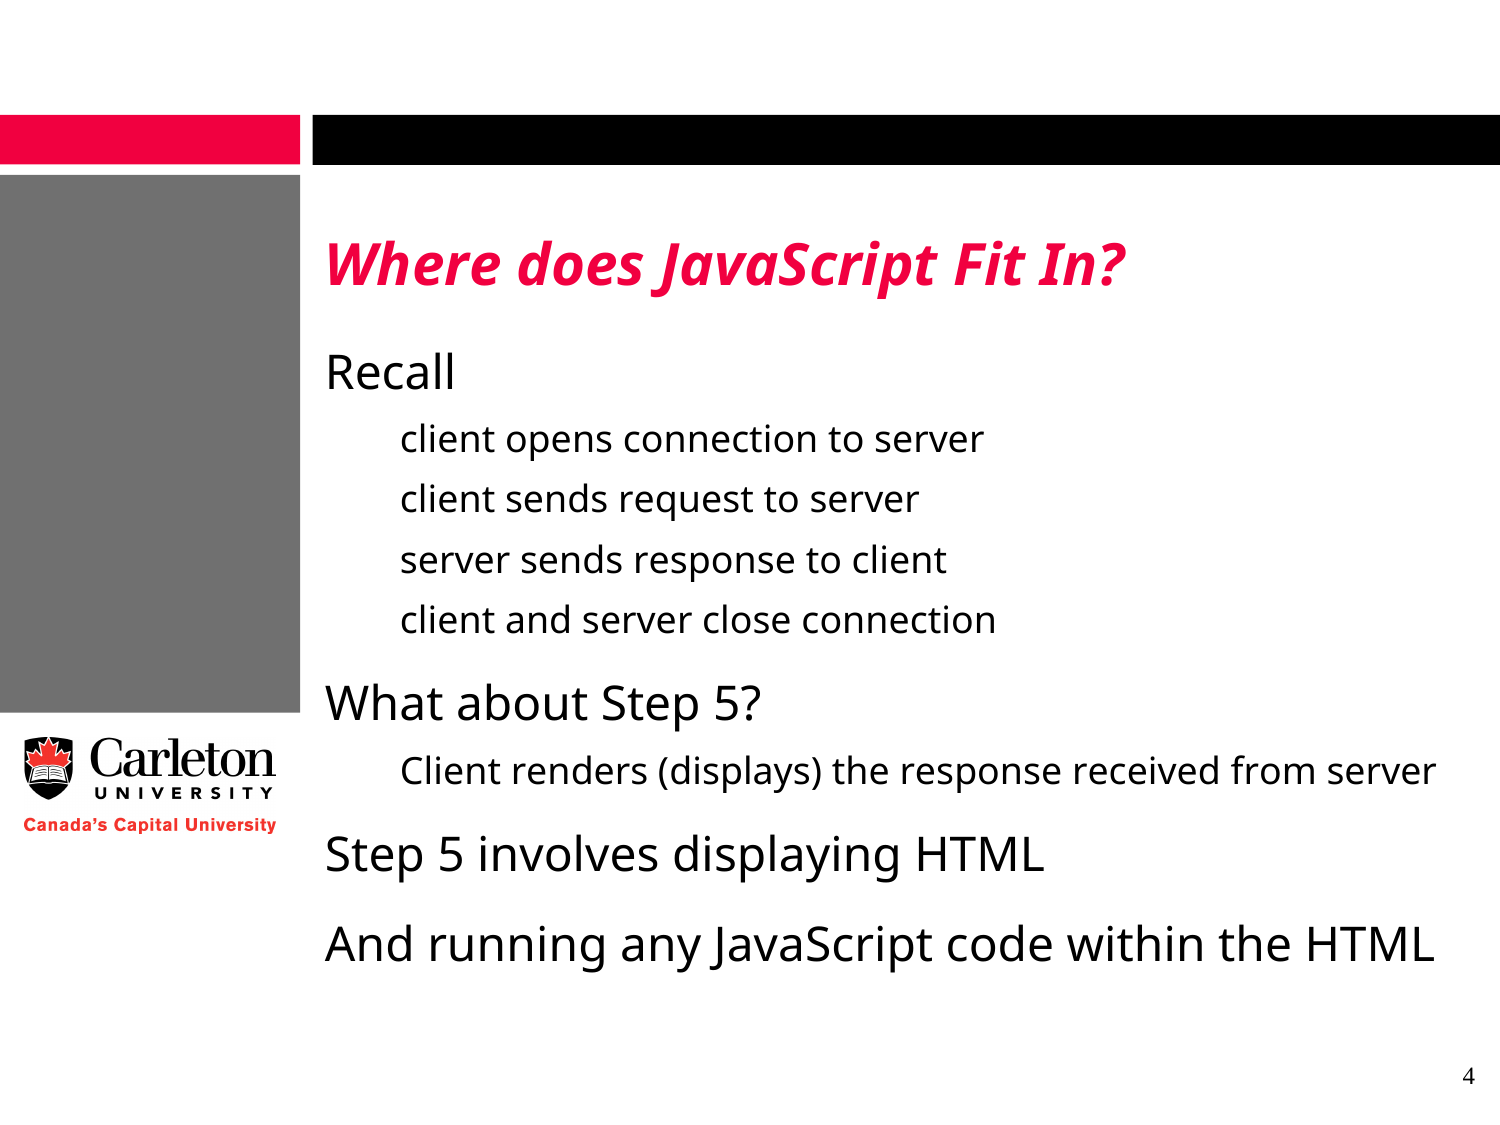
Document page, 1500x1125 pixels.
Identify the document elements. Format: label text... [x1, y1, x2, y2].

title Where does JavaScript Fit In? [324, 194, 1450, 324]
picture [24, 737, 276, 834]
list Recall client opens connection to server client sends request to server server sends response to client client and server close connection What about Step 5? Client renders (displays) the response received from server Step 5 involves displaying HTML And running any JavaScript code within the HTML [324, 324, 1450, 1036]
